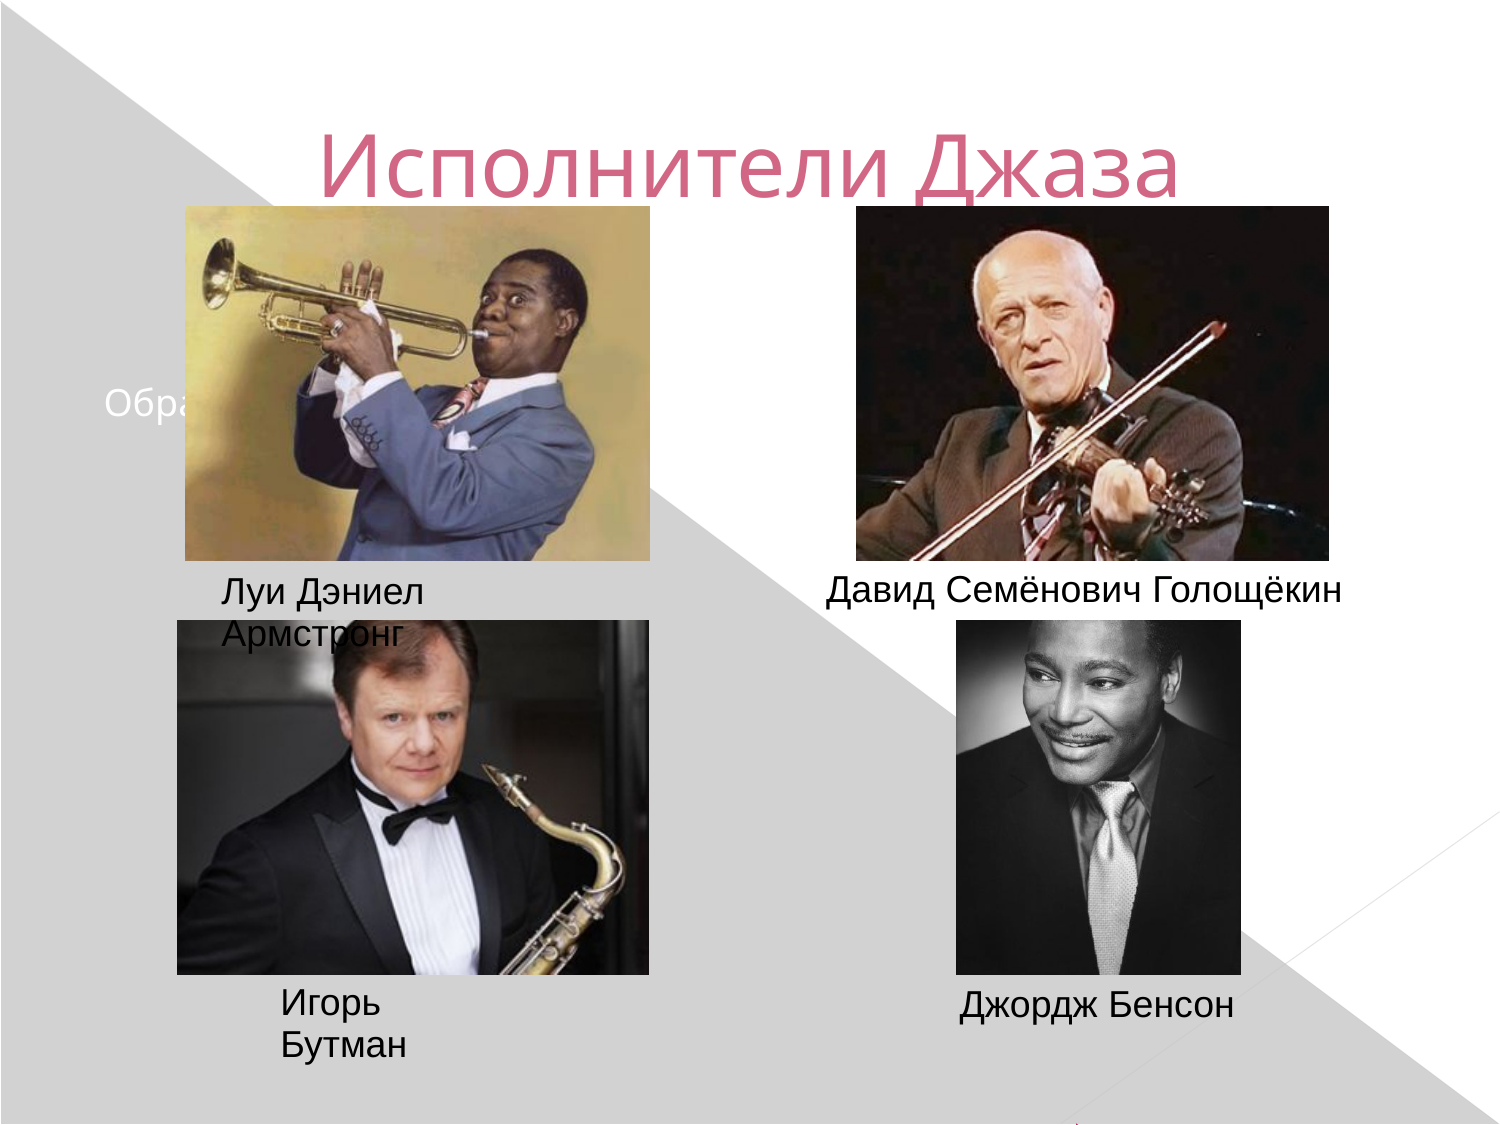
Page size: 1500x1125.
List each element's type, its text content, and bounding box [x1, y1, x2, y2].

picture [856, 206, 1329, 561]
picture [177, 620, 649, 975]
text_box Джордж Бенсон [944, 976, 1251, 1034]
text_box Исполнители Джаза [75, 59, 1425, 266]
picture [229, 623, 238, 636]
text_box Игорь Бутман [265, 974, 534, 1032]
picture [956, 620, 1241, 975]
text_box Давид Семёнович Голощёкин [811, 561, 1359, 618]
picture [185, 206, 650, 562]
text_box Луи Дэниел Армстронг [206, 563, 634, 621]
